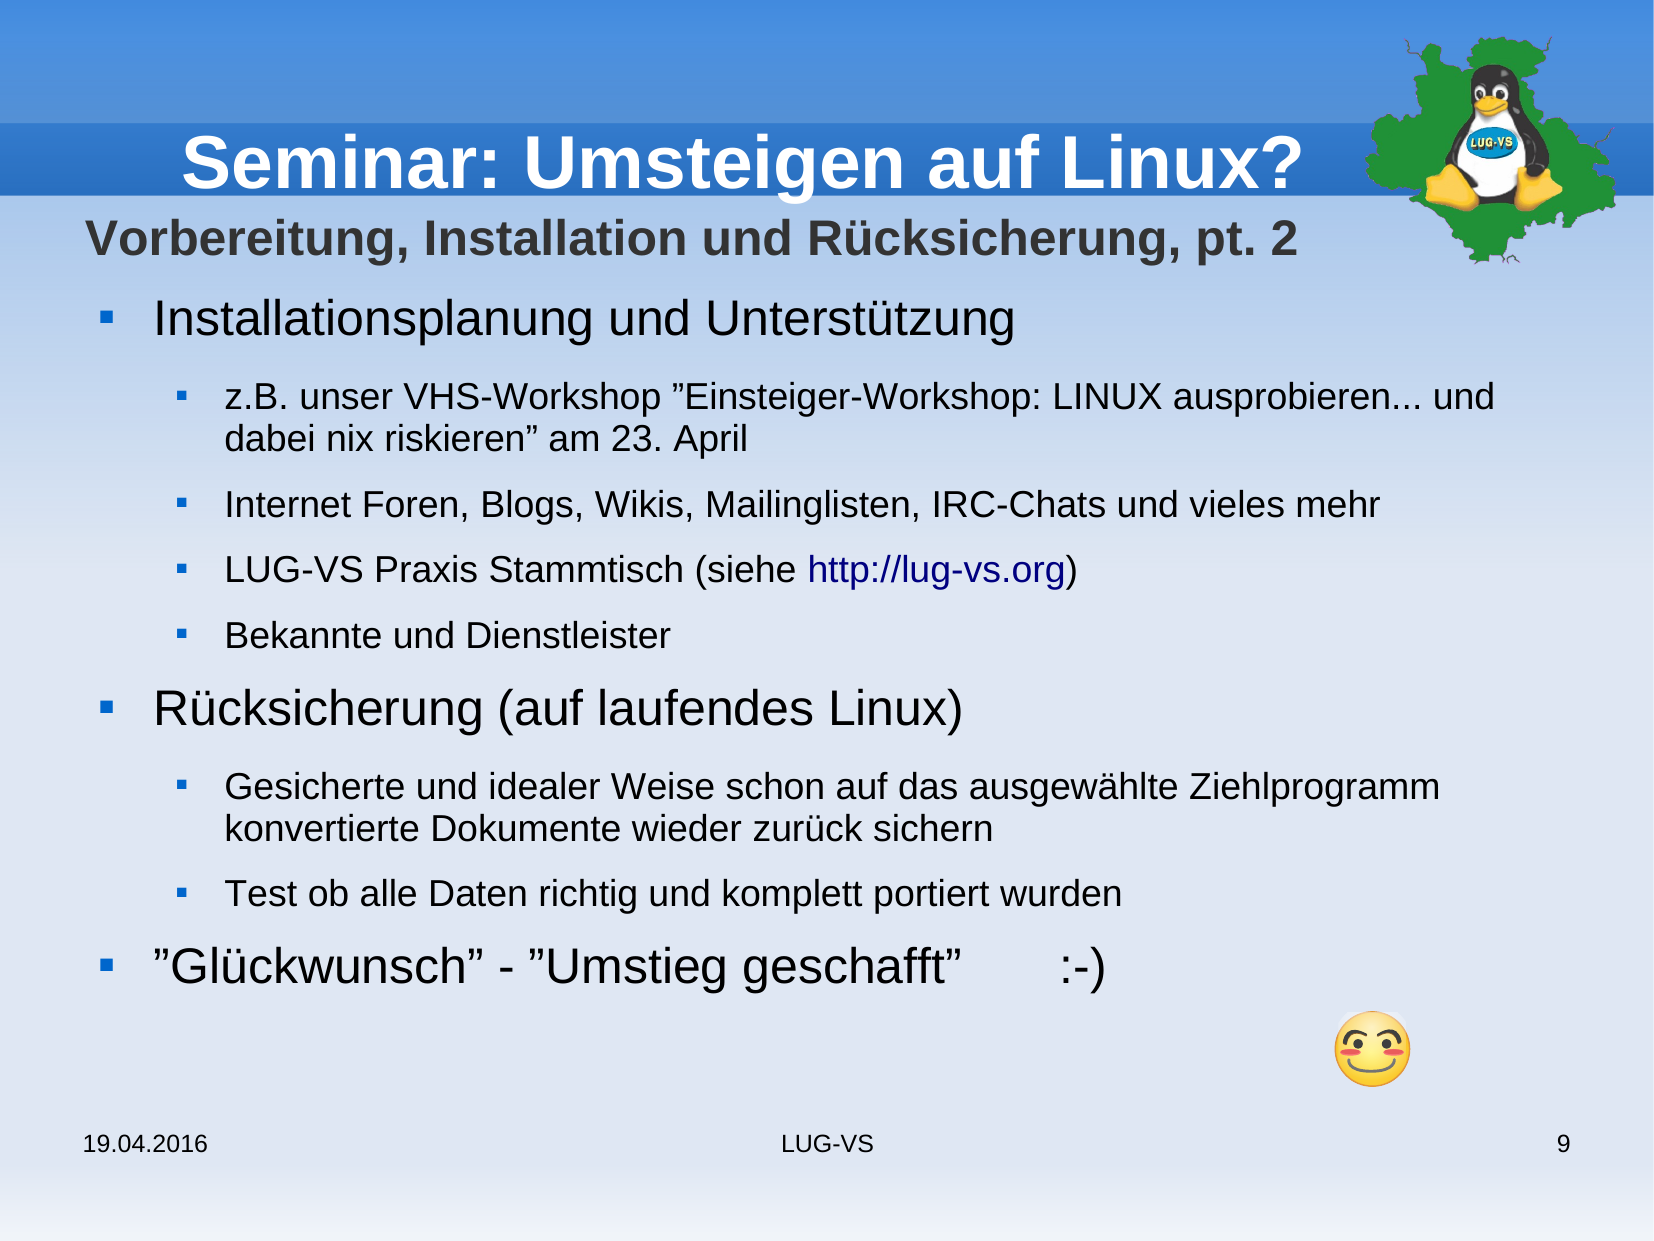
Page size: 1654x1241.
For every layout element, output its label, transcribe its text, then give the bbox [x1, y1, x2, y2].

list Installationsplanung und Unterstützung z.B. unser VHS-Workshop ”Einsteiger-Workshop: LINUX ausprobieren... und dabei nix riskieren” am 23. April Internet Foren, Blogs, Wikis, Mailinglisten, IRC-Chats und vieles mehr LUG-VS Praxis Stammtisch (siehe http://lug-vs.org) Bekannte und Dienstleister Rücksicherung (auf laufendes Linux) Gesicherte und idealer Weise schon auf das ausgewählte Ziehlprogramm konvertierte Dokumente wieder zurück sichern Test ob alle Daten richtig und komplett portiert wurden ”Glückwunsch” - ”Umstieg geschafft” :-) [82, 290, 1571, 1109]
title Seminar: Umsteigen auf Linux? [0, 59, 1489, 267]
picture [0, 0, 1654, 1241]
text_box Vorbereitung, Installation und Rücksicherung, pt. 2 [14, 209, 1418, 267]
picture [1489, 137, 1512, 149]
